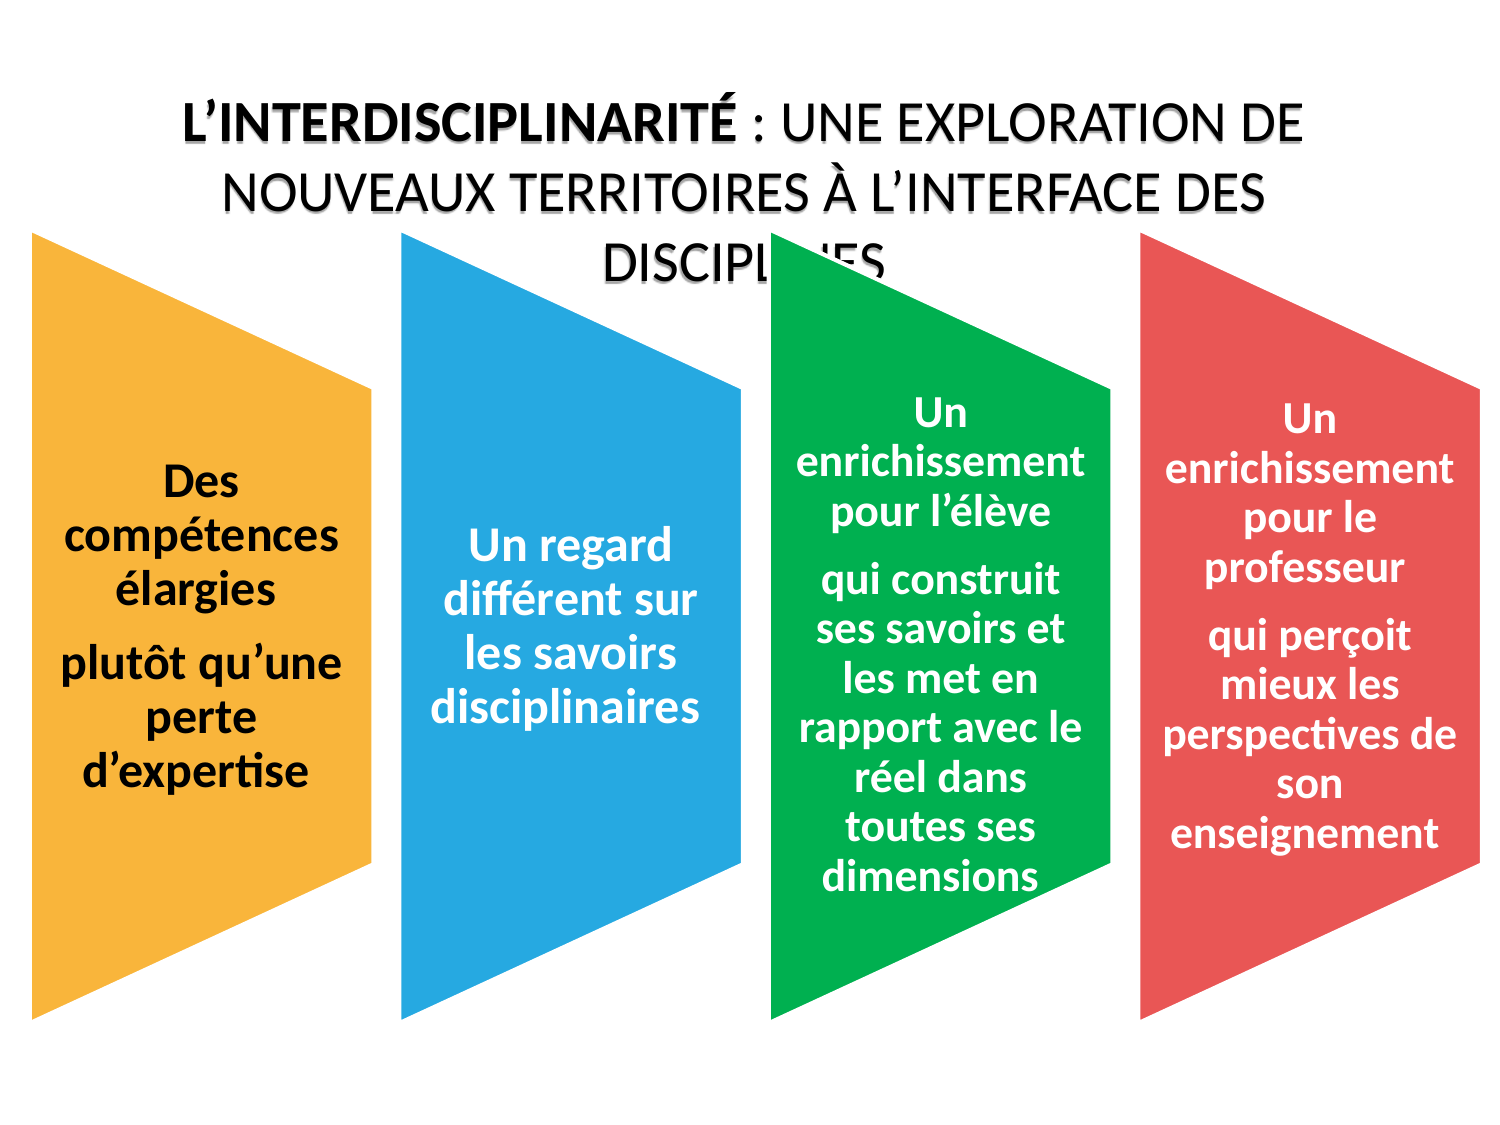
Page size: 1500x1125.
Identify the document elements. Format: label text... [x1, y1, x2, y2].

text_box Un enrichissement pour l’élève qui construit ses savoirs et les met en rapport avec le réel dans toutes ses dimensions [768, 229, 1113, 1024]
text_box Des compétences élargies plutôt qu’une perte d’expertise [29, 229, 374, 1024]
text_box Un regard différent sur les savoirs disciplinaires [399, 229, 743, 1024]
title L’INTERDISCIPLINARITÉ : UNE EXPLORATION DE NOUVEAUX TERRITOIRES À L’INTERFACE DES DISCIPLINES [112, 75, 1377, 230]
text_box Un enrichissement pour le professeur qui perçoit mieux les perspectives de son enseignement [1138, 229, 1482, 1024]
